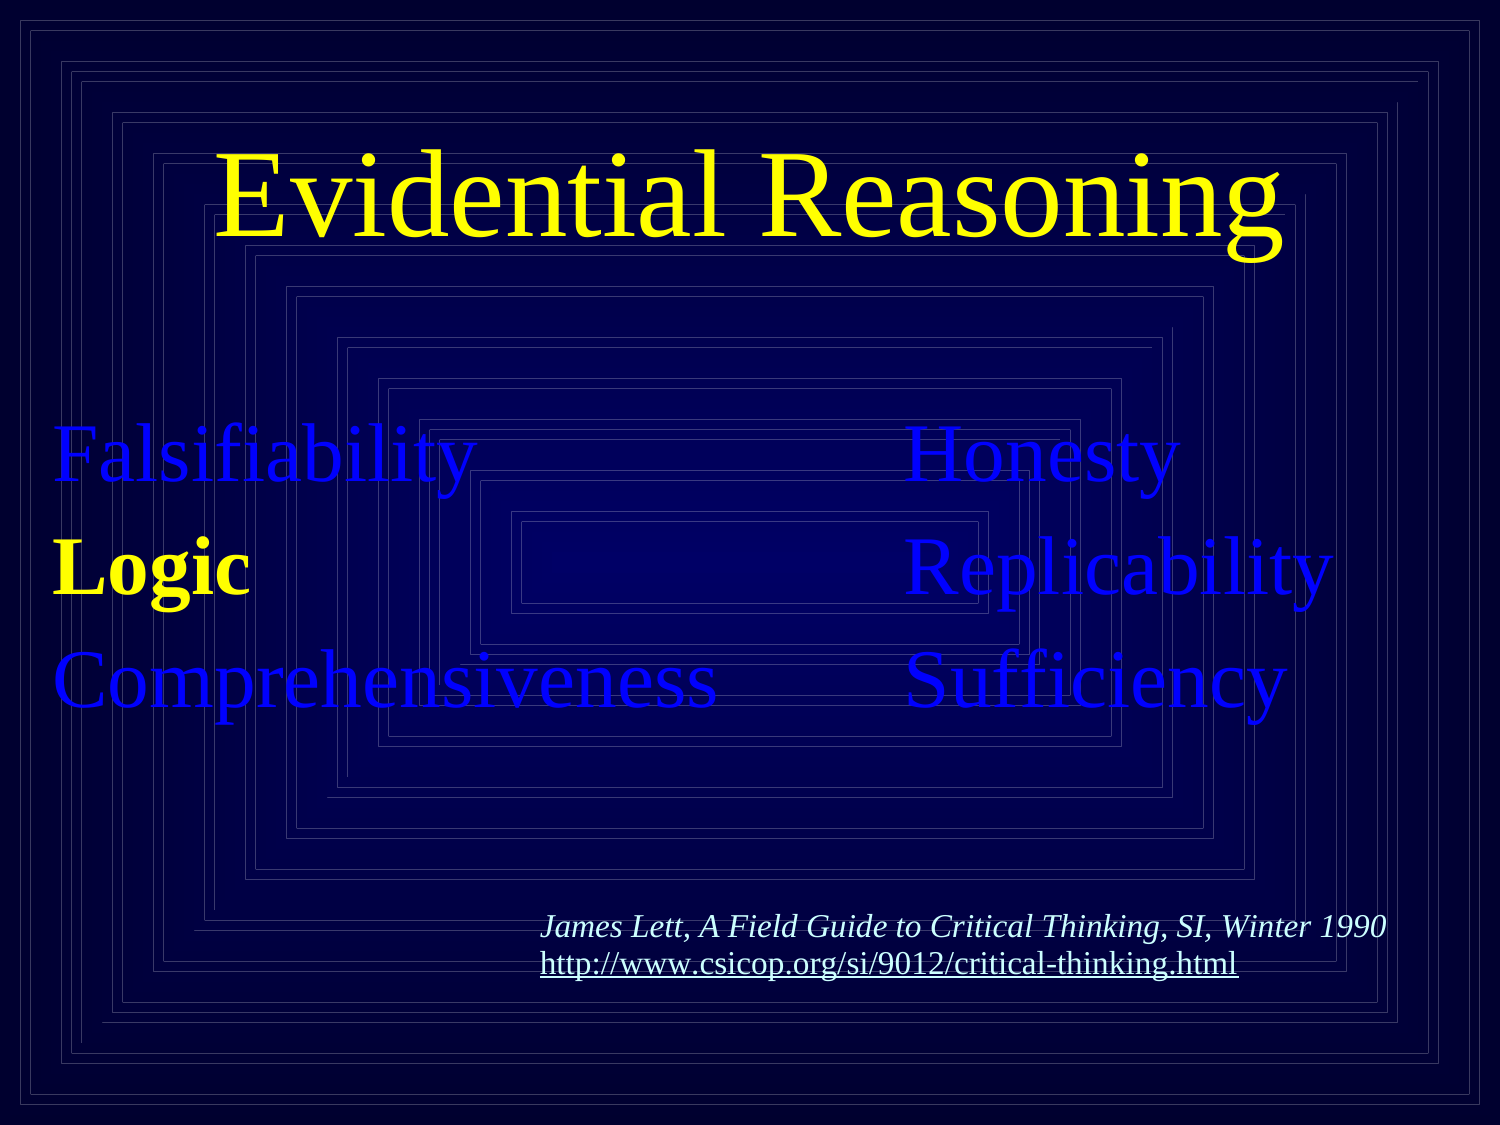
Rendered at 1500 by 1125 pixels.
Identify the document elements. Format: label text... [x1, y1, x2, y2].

title Evidential Reasoning [112, 36, 1388, 352]
text_box James Lett, A Field Guide to Critical Thinking, SI, Winter 1990 http://www.csicop.org/si/9012/critical-thinking.html [524, 899, 1450, 990]
list Falsifiability Logic Comprehensiveness [37, 399, 873, 976]
list Honesty Replicability Sufficiency [888, 399, 1456, 976]
